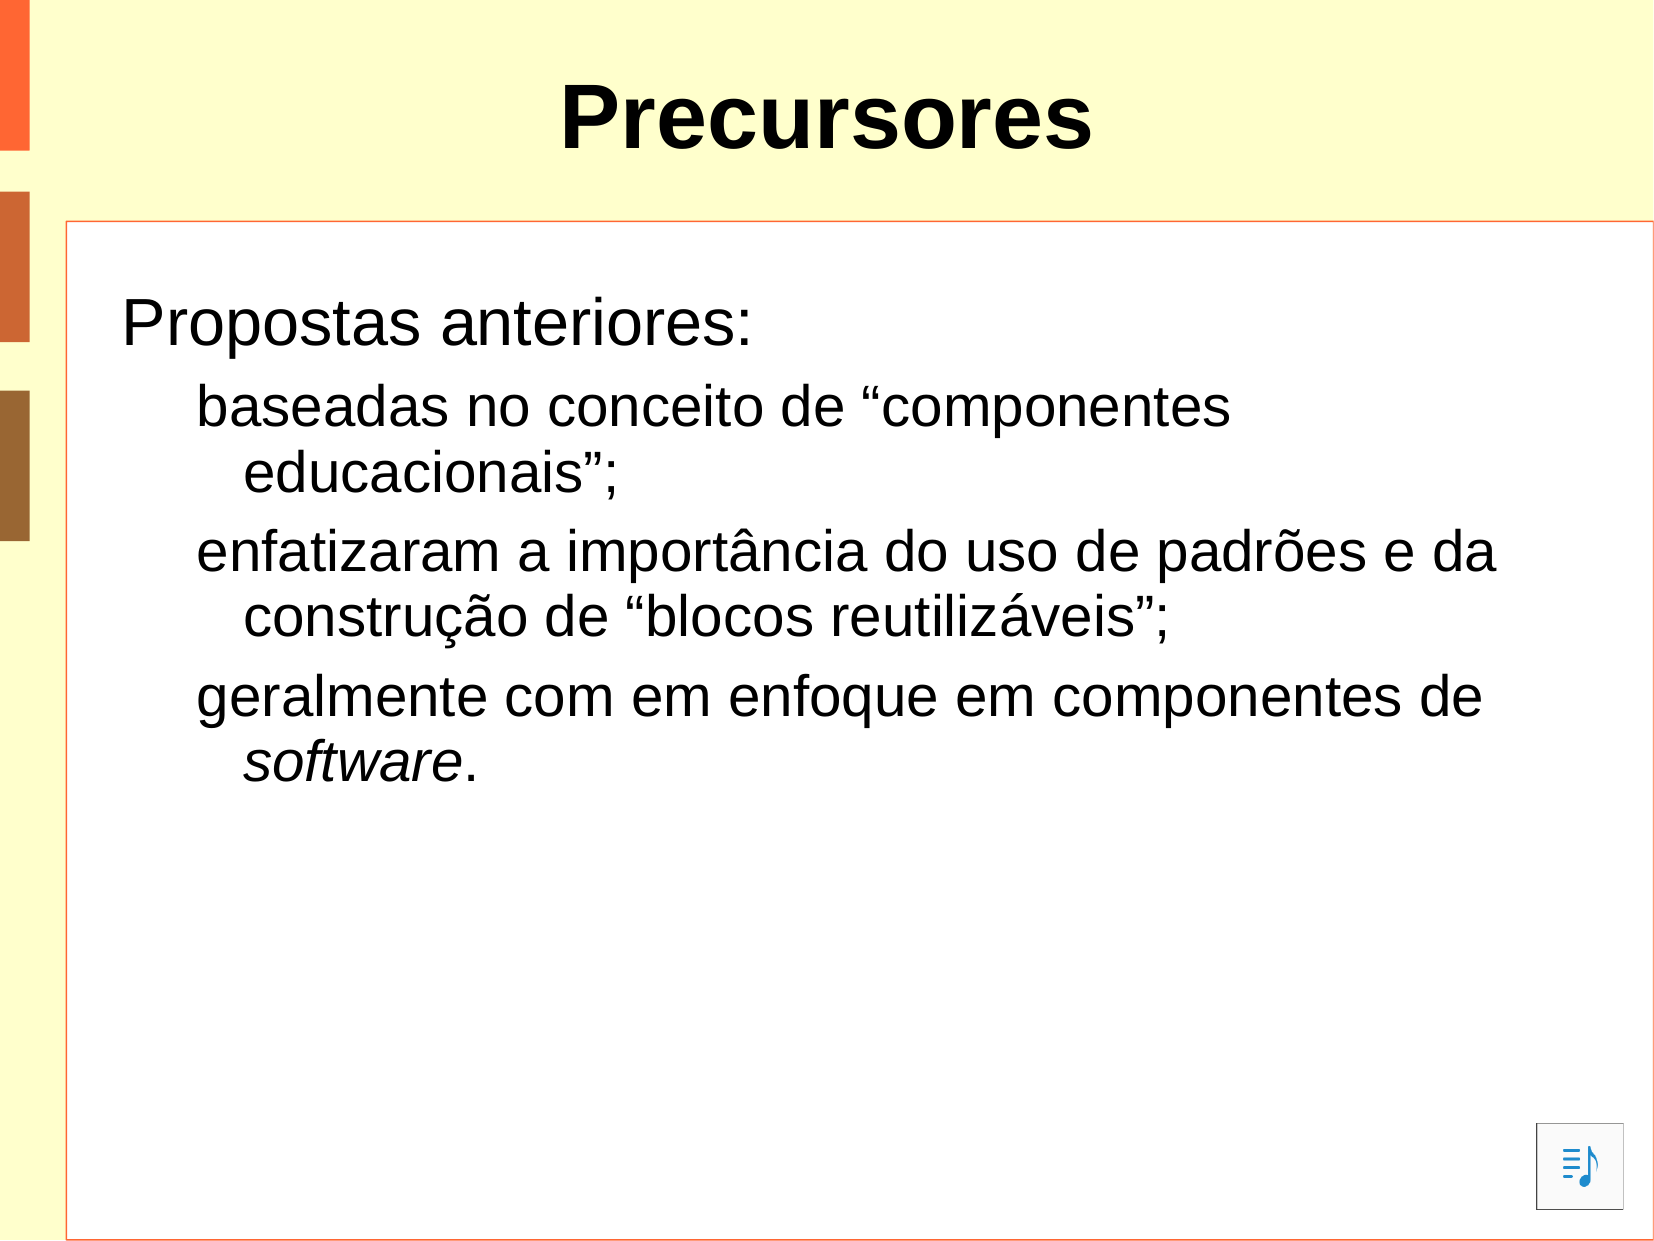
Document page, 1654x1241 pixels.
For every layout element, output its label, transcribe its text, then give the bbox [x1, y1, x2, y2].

list Propostas anteriores: baseadas no conceito de “componentes educacionais”; enfatizaram a importância do uso de padrões e da construção de “blocos reutilizáveis”; geralmente com em enfoque em componentes de software. [121, 284, 1534, 1166]
text_box [1535, 1122, 1625, 1211]
title Precursores [121, 14, 1534, 221]
